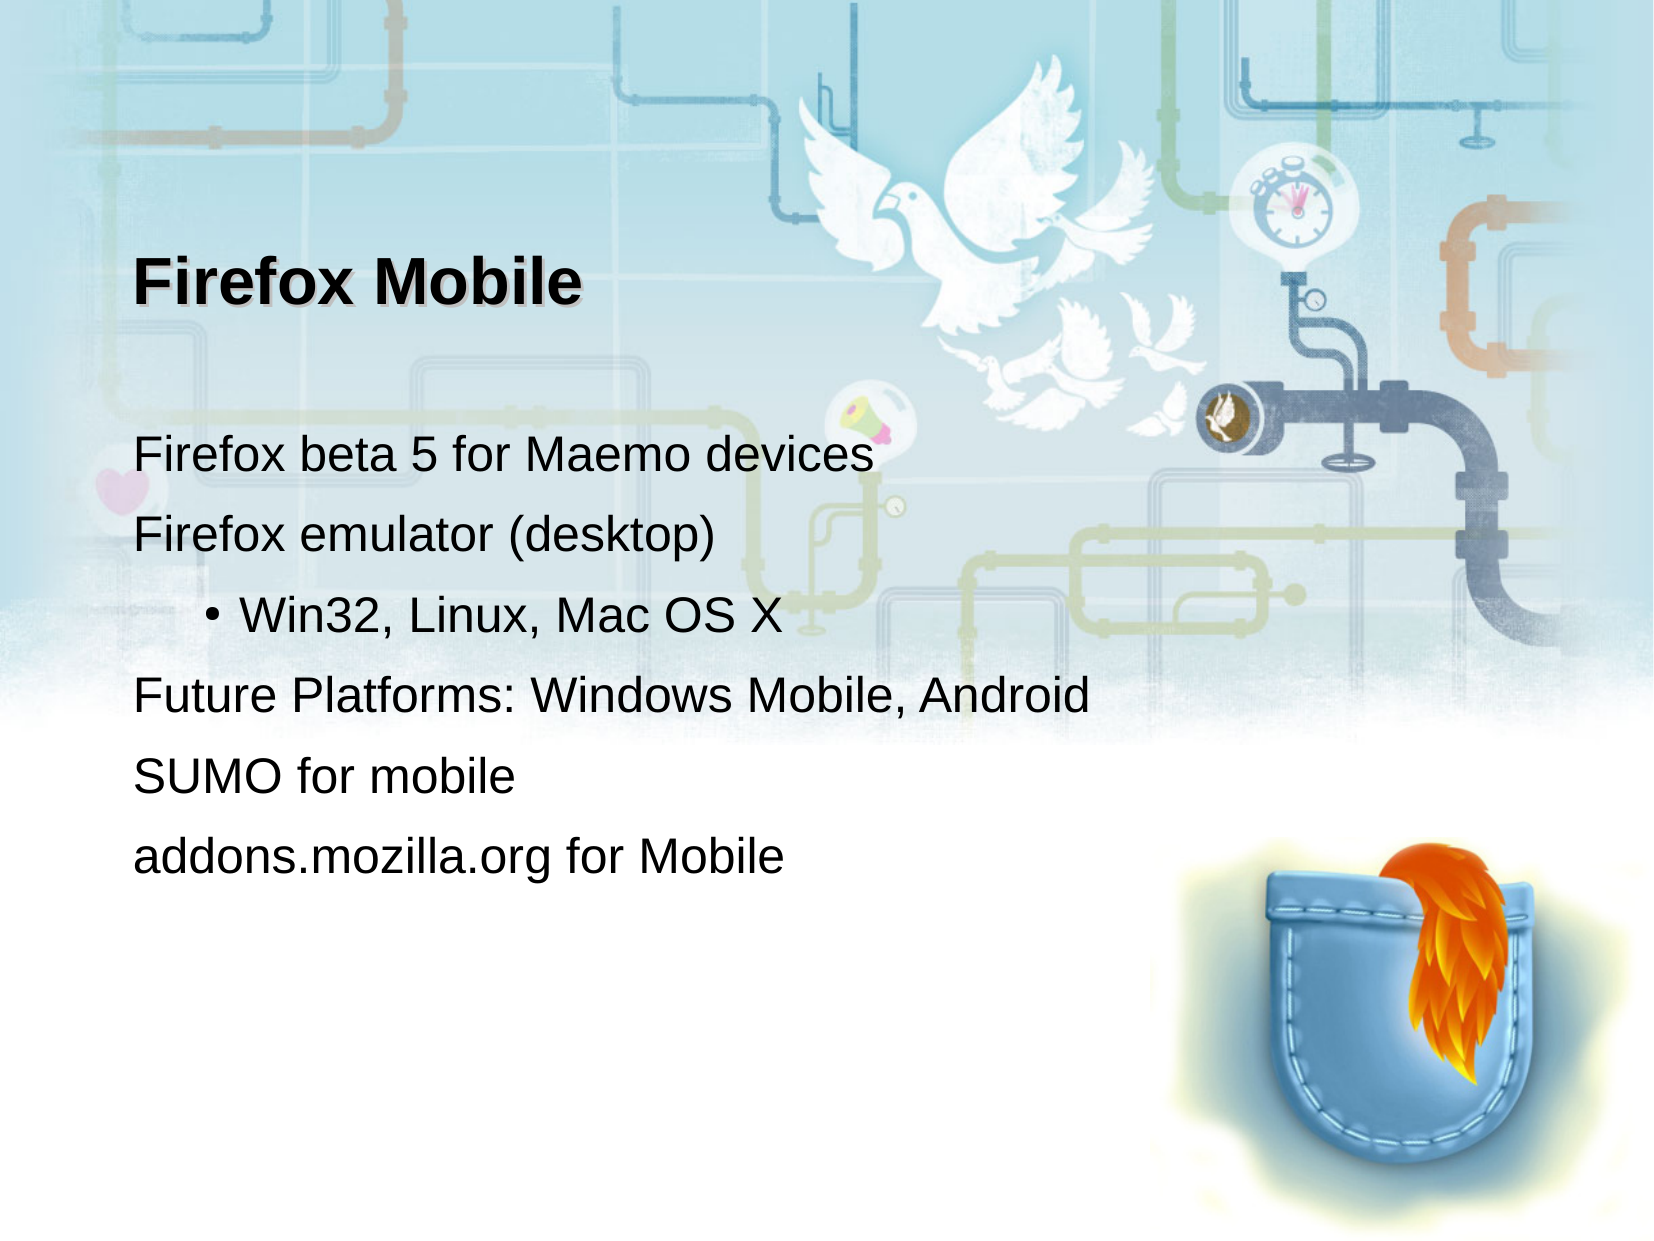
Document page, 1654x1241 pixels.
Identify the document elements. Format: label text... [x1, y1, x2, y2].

text_box Firefox beta 5 for Maemo devices Firefox emulator (desktop) Win32, Linux, Mac OS X Future Platforms: Windows Mobile, Android SUMO for mobile addons.mozilla.org for Mobile [118, 418, 1152, 973]
picture [0, 0, 1654, 745]
picture [1150, 837, 1654, 1241]
text_box Firefox Mobile [118, 236, 1182, 385]
